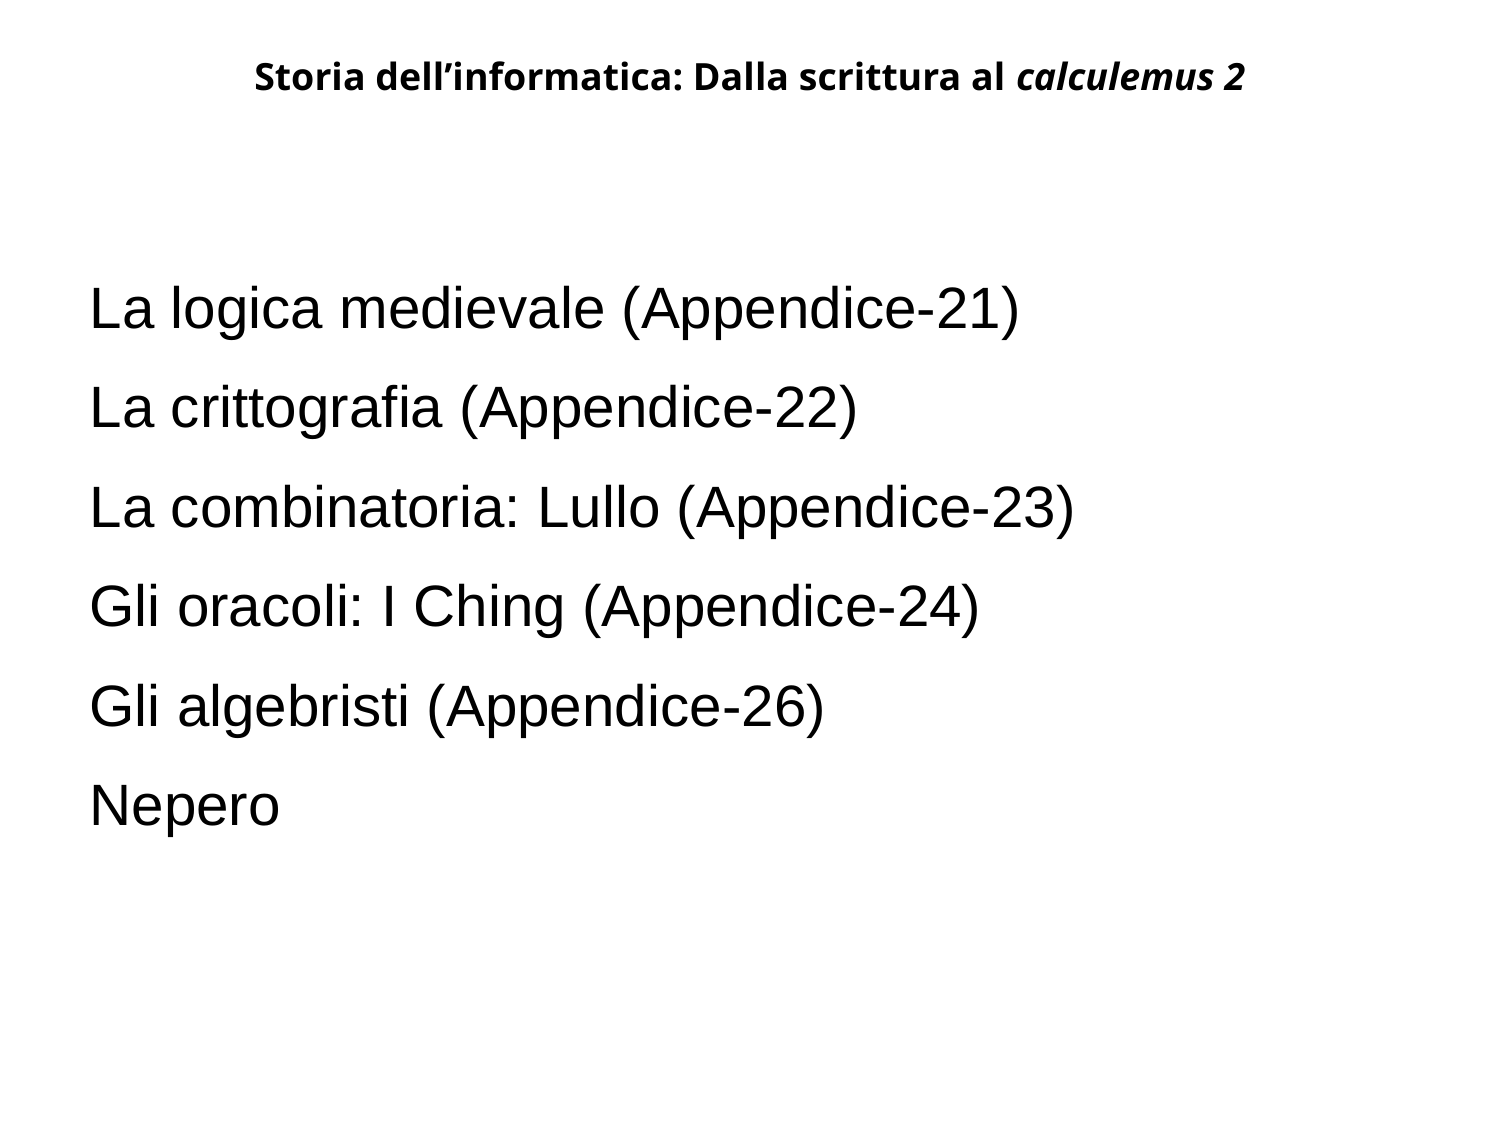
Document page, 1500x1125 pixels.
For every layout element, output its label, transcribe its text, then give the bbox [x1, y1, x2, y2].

list La logica medievale (Appendice-21) La crittografia (Appendice-22) La combinatoria: Lullo (Appendice-23) Gli oracoli: I Ching (Appendice-24) Gli algebristi (Appendice-26) Nepero [75, 262, 1425, 1005]
title Storia dell’informatica: Dalla scrittura al calculemus 2 [75, 45, 1425, 138]
